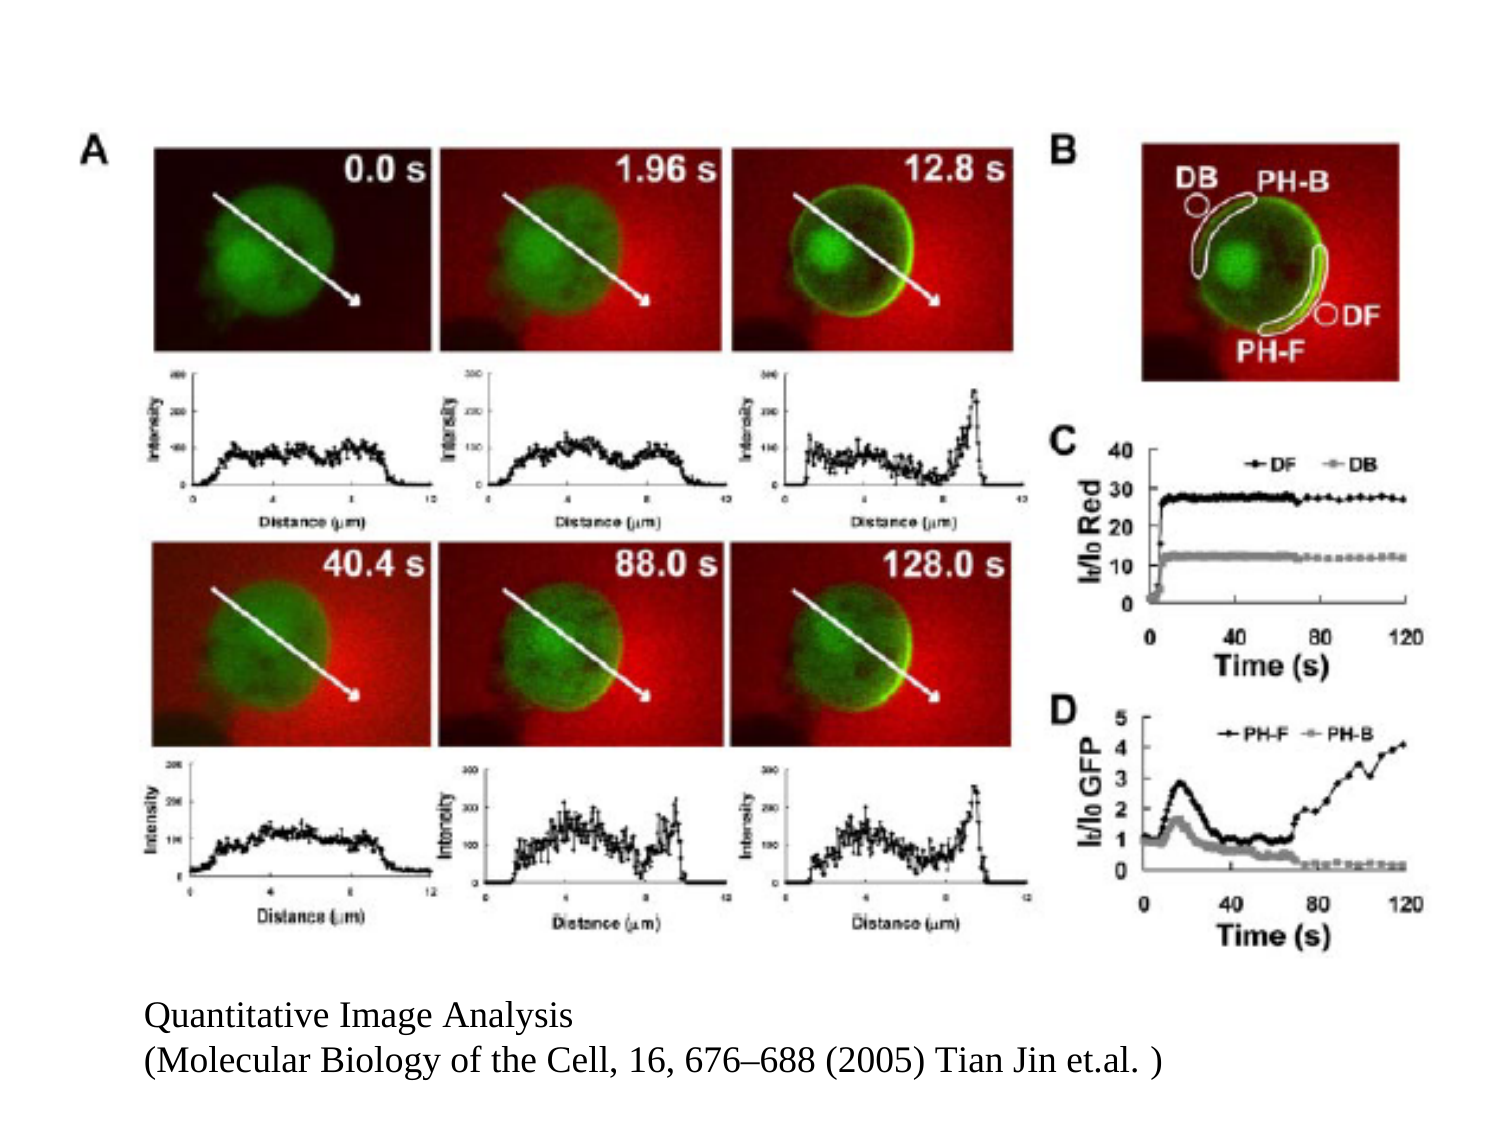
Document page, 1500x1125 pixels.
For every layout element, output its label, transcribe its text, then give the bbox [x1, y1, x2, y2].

picture [62, 112, 1450, 961]
text_box Quantitative Image Analysis (Molecular Biology of the Cell, 16, 676–688 (2005) Tian Jin et.al. ) [129, 982, 1178, 1088]
